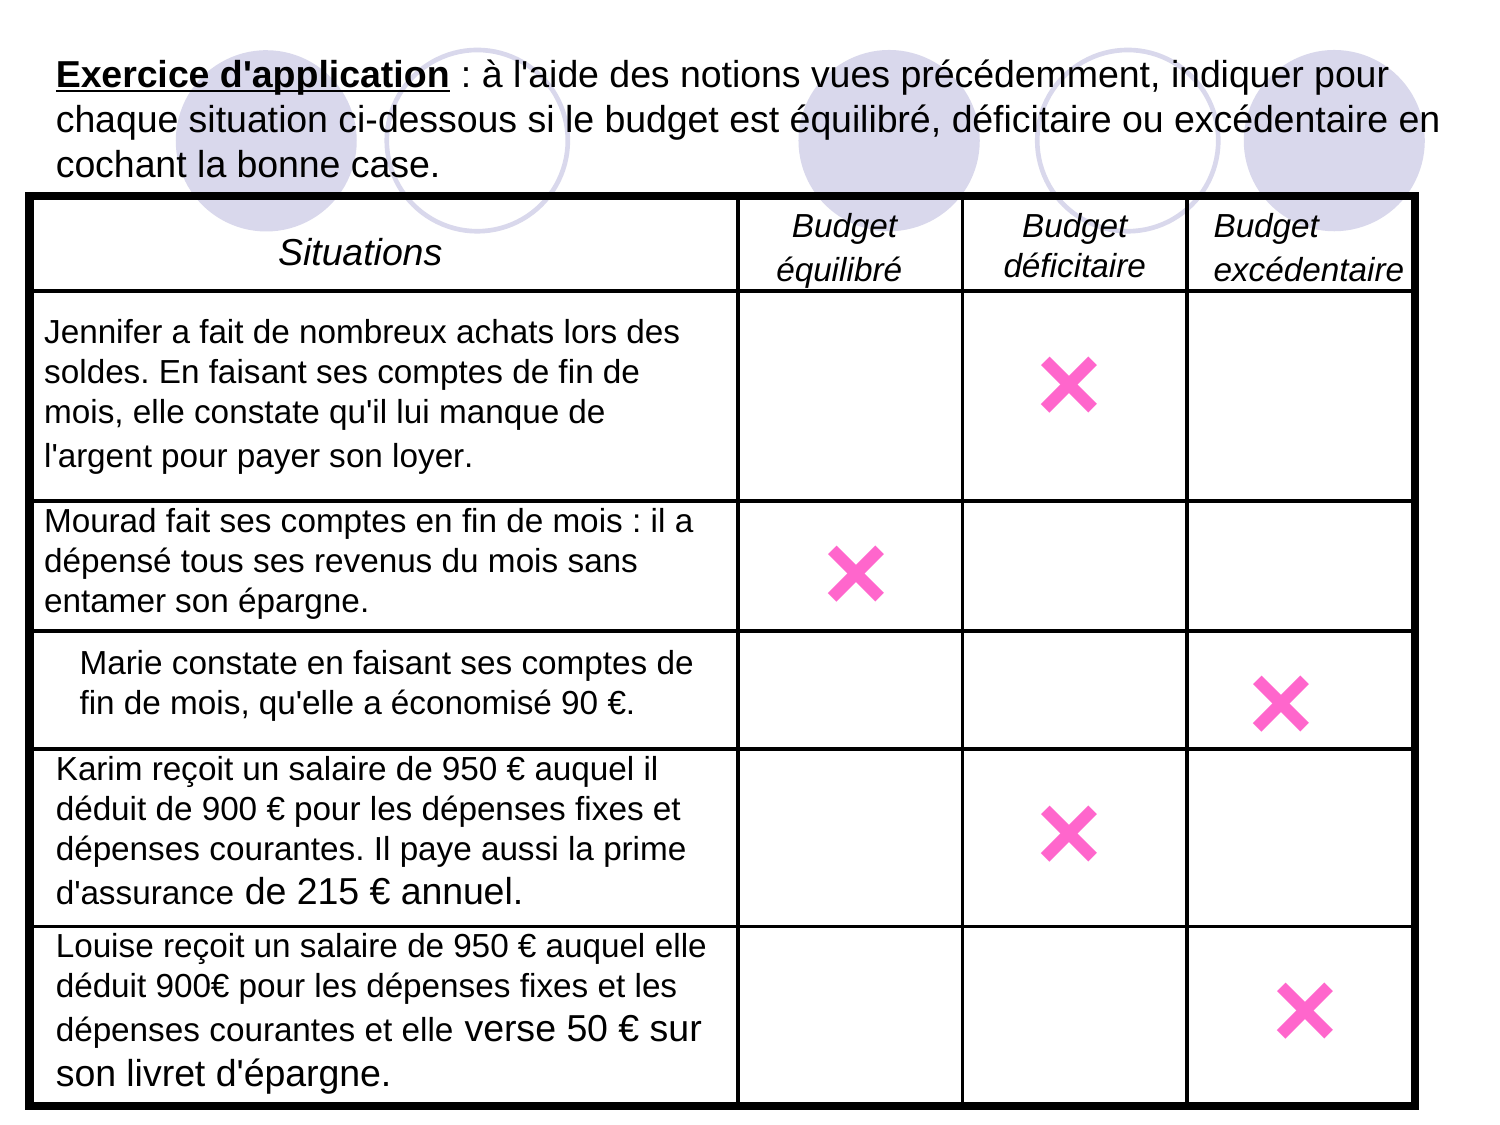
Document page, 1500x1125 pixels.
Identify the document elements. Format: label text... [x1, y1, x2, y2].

table_cell [34, 751, 41, 925]
text_box Mourad fait ses comptes en fin de mois : il a dépensé tous ses revenus du mois sans entamer son épargne. [29, 491, 739, 627]
text_box Karim reçoit un salaire de 950 € auquel il déduit de 900 € pour les dépenses fixes et dépenses courantes. Il paye aussi la prime d'assurance de 215 € annuel. [41, 739, 762, 920]
text_box Exercice d'application : à l'aide des notions vues précédemment, indiquer pour chaque situation ci-dessous si le budget est équilibré, déficitaire ou excédentaire en cochant la bonne case. [41, 42, 1459, 194]
text_box × [1246, 928, 1365, 1080]
table_header [964, 200, 974, 289]
table_cell [34, 633, 736, 747]
table_cell [1189, 503, 1411, 629]
text_box × [1009, 751, 1129, 902]
table_cell [751, 928, 961, 1102]
table_cell [34, 928, 41, 1102]
table_cell [964, 633, 1185, 747]
table_cell [1189, 633, 1222, 747]
text_box Budget déficitaire [974, 196, 1176, 292]
table_cell [1189, 751, 1411, 925]
text_box Marie constate en faisant ses comptes de fin de mois, qu'elle a économisé 90 €. [64, 633, 727, 729]
table_cell [916, 503, 961, 629]
table_cell [740, 503, 797, 629]
text_box Situations [112, 219, 609, 281]
table_cell [964, 293, 1185, 499]
text_box Budget équilibré [738, 196, 951, 297]
text_box Jennifer a fait de nombreux achats lors des soldes. En faisant ses comptes de fin de mois, elle constate qu'il lui manque de l'argent pour payer son loyer. [29, 302, 739, 483]
table_cell [1189, 928, 1411, 1102]
table_cell [964, 751, 1185, 925]
text_box × [1222, 621, 1341, 773]
table_cell [751, 751, 961, 925]
table_cell [1189, 293, 1411, 499]
text_box Louise reçoit un salaire de 950 € auquel elle déduit 900€ pour les dépenses fixes et les dépenses courantes et elle verse 50 € sur son livret d'épargne. [41, 916, 751, 1103]
table_cell [34, 293, 736, 302]
table_cell [964, 503, 1185, 629]
table_header [951, 200, 961, 289]
table_cell [740, 293, 961, 499]
table_header [34, 200, 736, 289]
table_cell [34, 483, 736, 491]
table_cell [964, 928, 1185, 1102]
text_box × [1021, 302, 1117, 589]
table_cell [740, 633, 961, 747]
text_box × [797, 491, 916, 643]
text_box Budget excédentaire [1198, 196, 1424, 297]
table_cell [1341, 633, 1411, 747]
table_header [1189, 200, 1198, 289]
table_header [1176, 200, 1185, 289]
